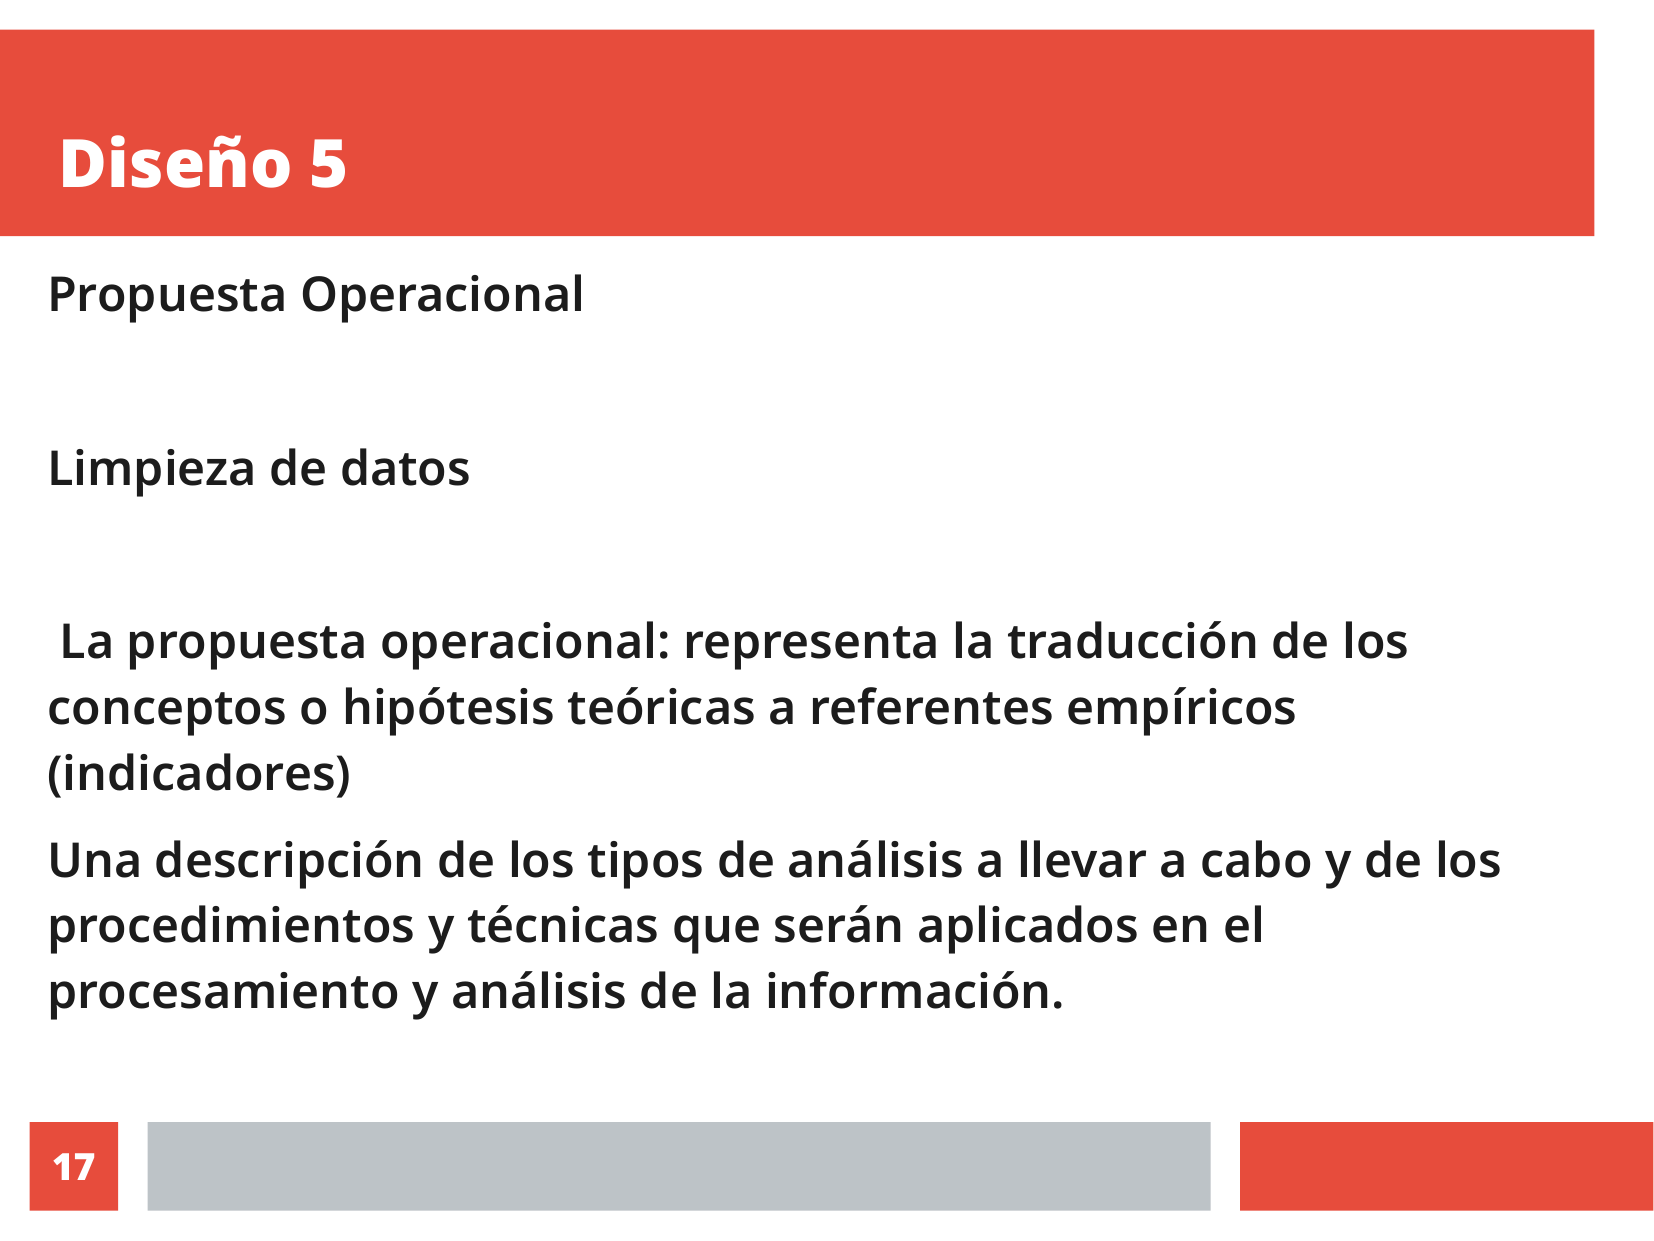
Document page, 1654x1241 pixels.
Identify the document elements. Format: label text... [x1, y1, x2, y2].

list Propuesta Operacional Limpieza de datos La propuesta operacional: representa la traducción de los conceptos o hipótesis teóricas a referentes empíricos (indicadores) Una descripción de los tipos de análisis a llevar a cabo y de los procedimientos y técnicas que serán aplicados en el procesamiento y análisis de la información. [47, 259, 1554, 1028]
title Diseño 5 [59, 59, 1595, 207]
